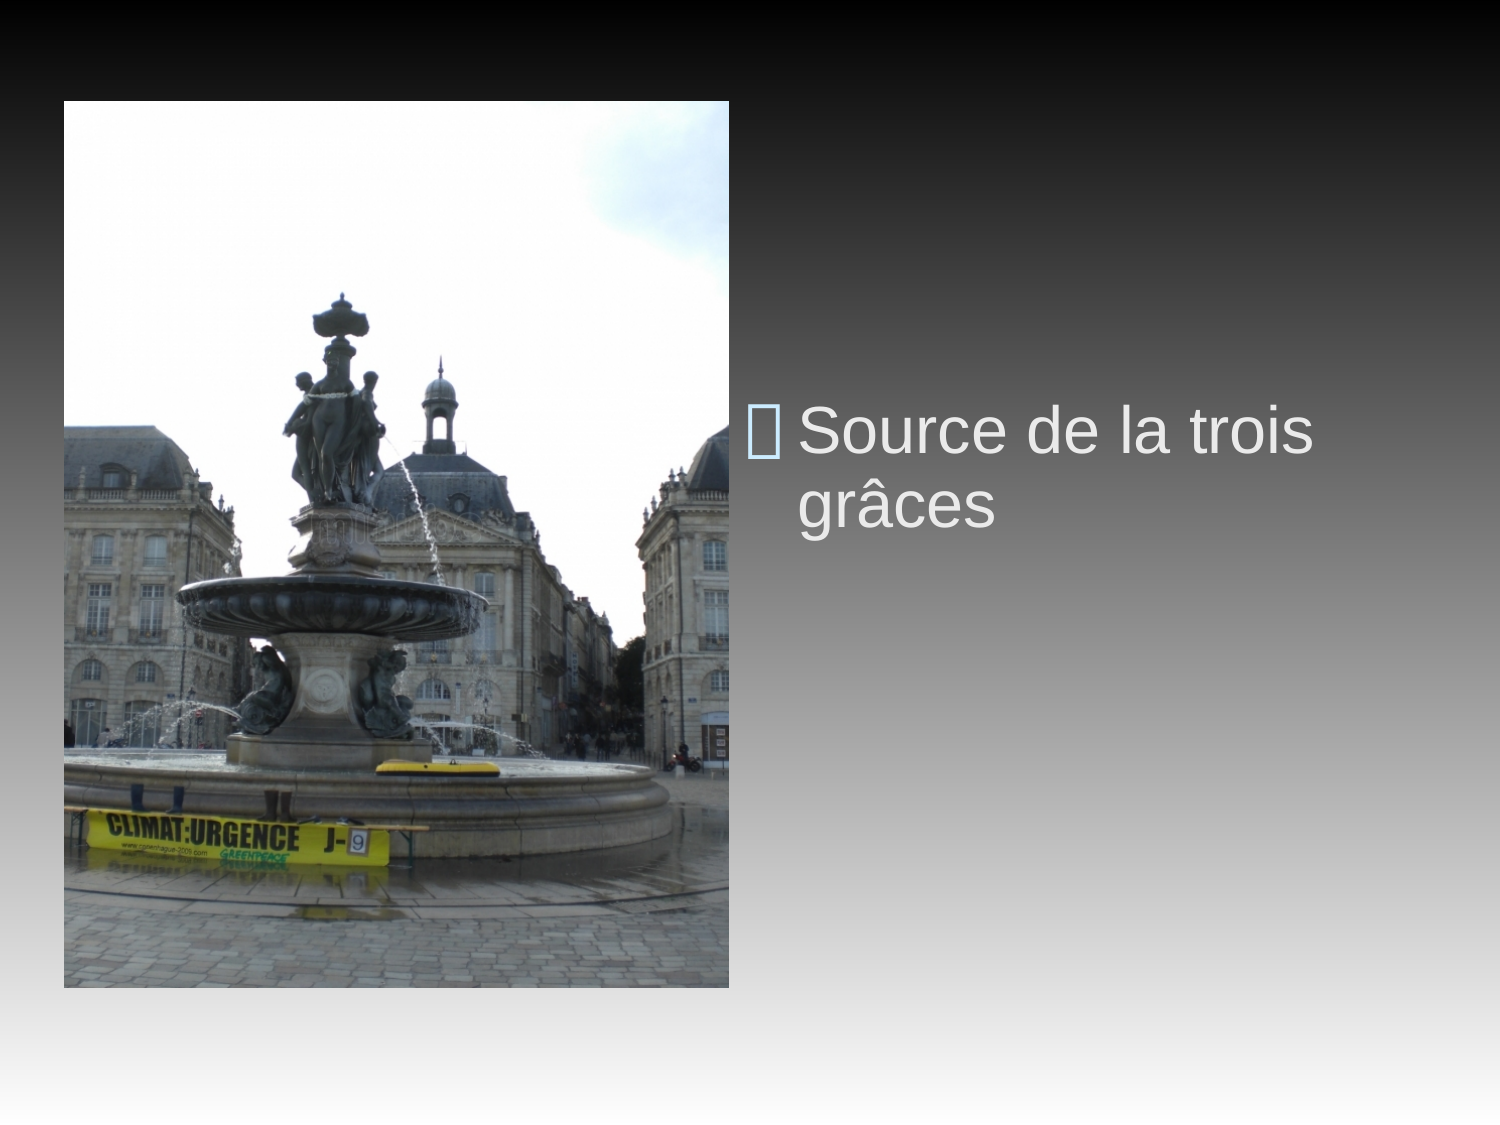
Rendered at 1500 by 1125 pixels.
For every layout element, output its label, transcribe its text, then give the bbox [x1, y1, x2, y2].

text_box Source de la trois grâces [729, 385, 1465, 617]
picture [64, 101, 729, 988]
